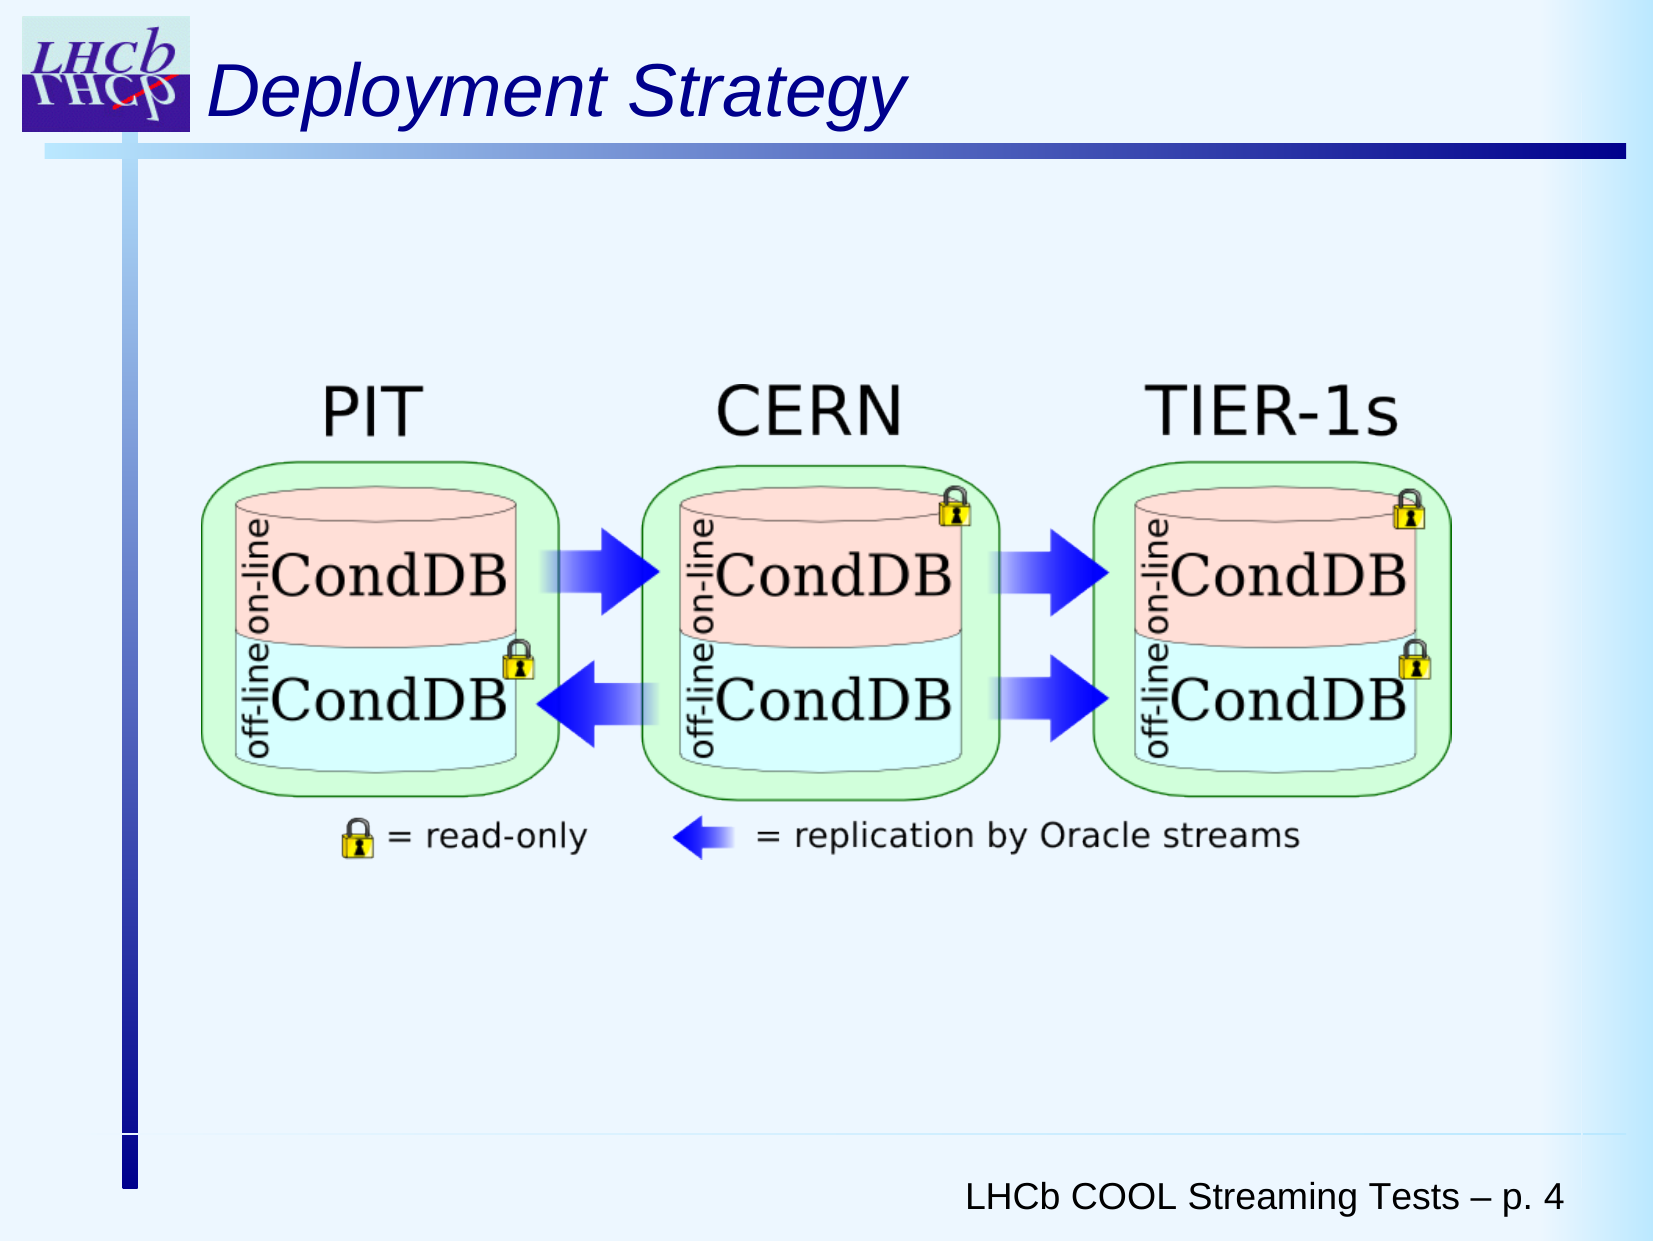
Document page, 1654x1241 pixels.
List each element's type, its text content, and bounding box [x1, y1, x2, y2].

title Deployment Strategy [206, 0, 1582, 182]
picture [201, 384, 1452, 860]
picture [22, 16, 190, 132]
